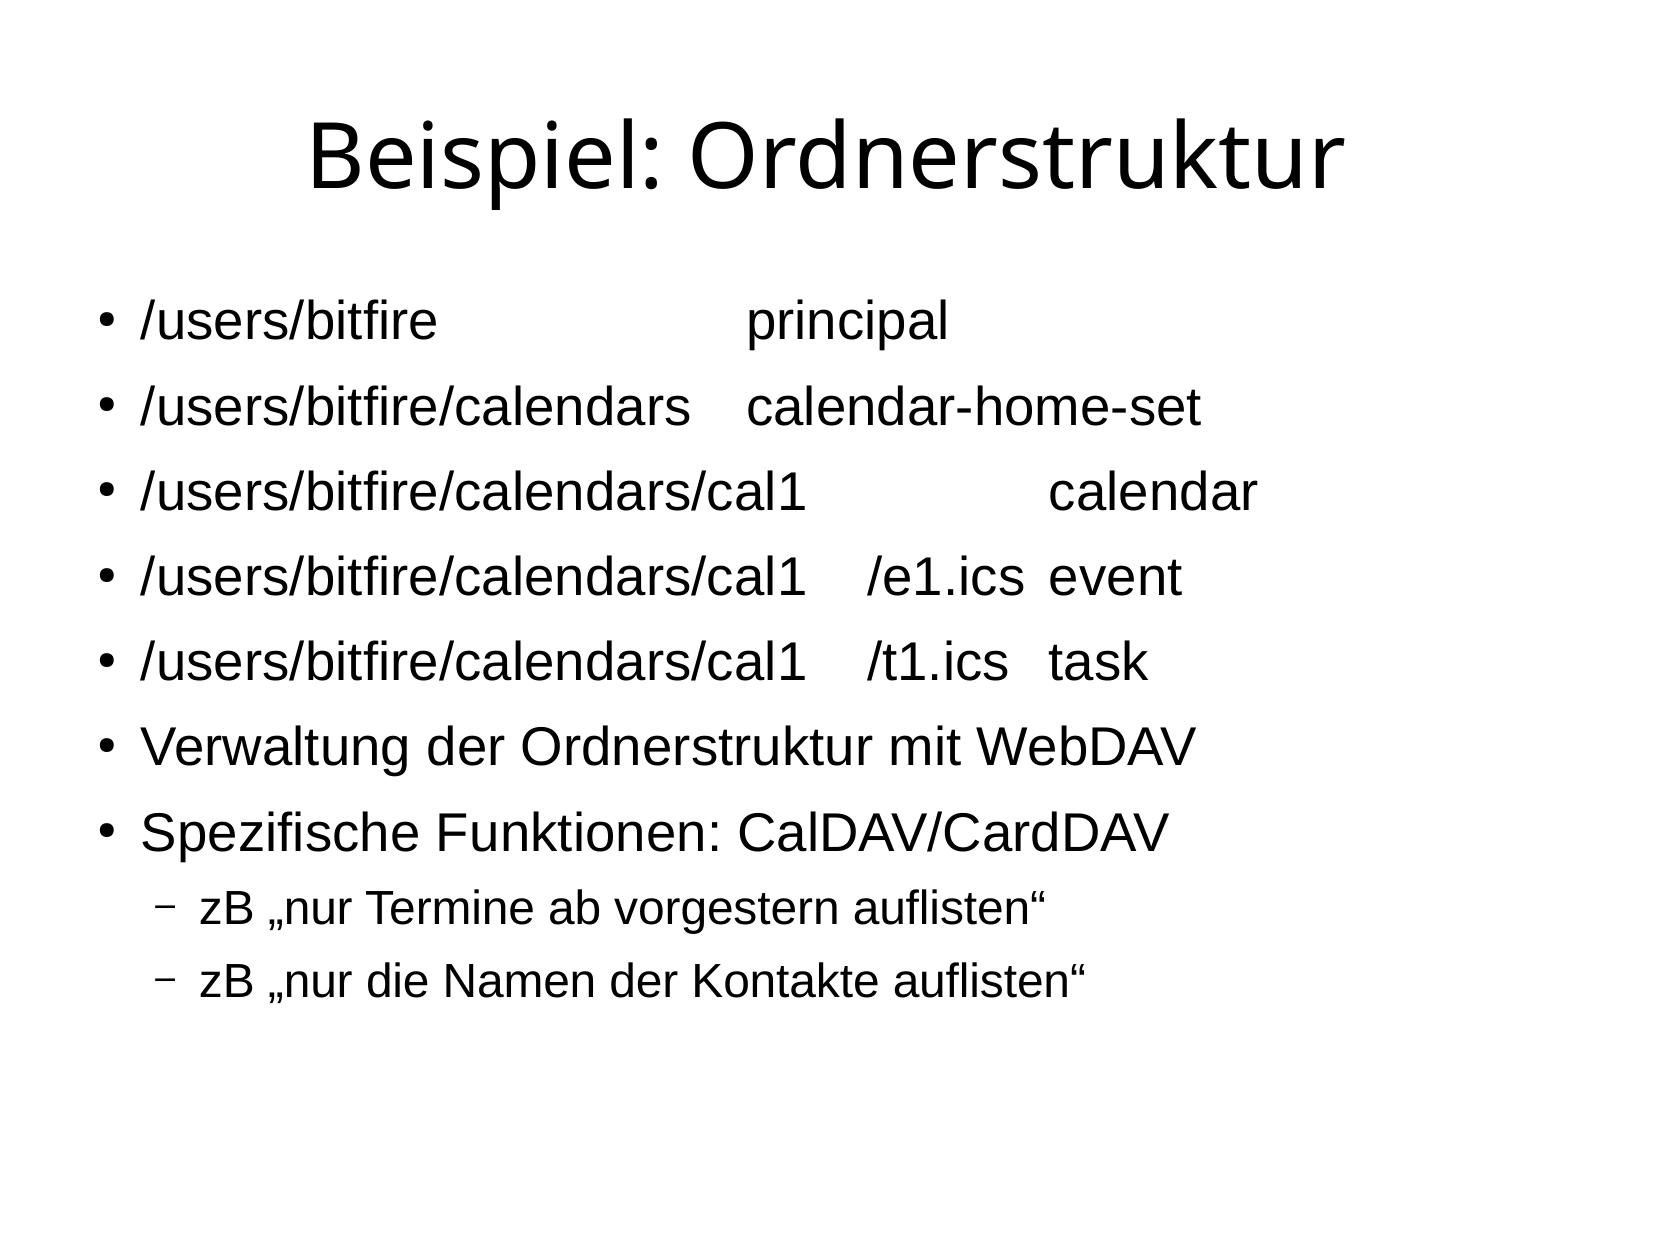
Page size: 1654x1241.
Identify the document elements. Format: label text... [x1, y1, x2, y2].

title Beispiel: Ordnerstruktur [82, 49, 1571, 257]
list /users/bitfire principal /users/bitfire/calendars calendar-home-set /users/bitfire/calendars/cal1 calendar /users/bitfire/calendars/cal1 /e1.ics event /users/bitfire/calendars/cal1 /t1.ics task Verwaltung der Ordnerstruktur mit WebDAV Spezifische Funktionen: CalDAV/CardDAV zB „nur Termine ab vorgestern auflisten“ zB „nur die Namen der Kontakte auflisten“ [82, 290, 1571, 1010]
